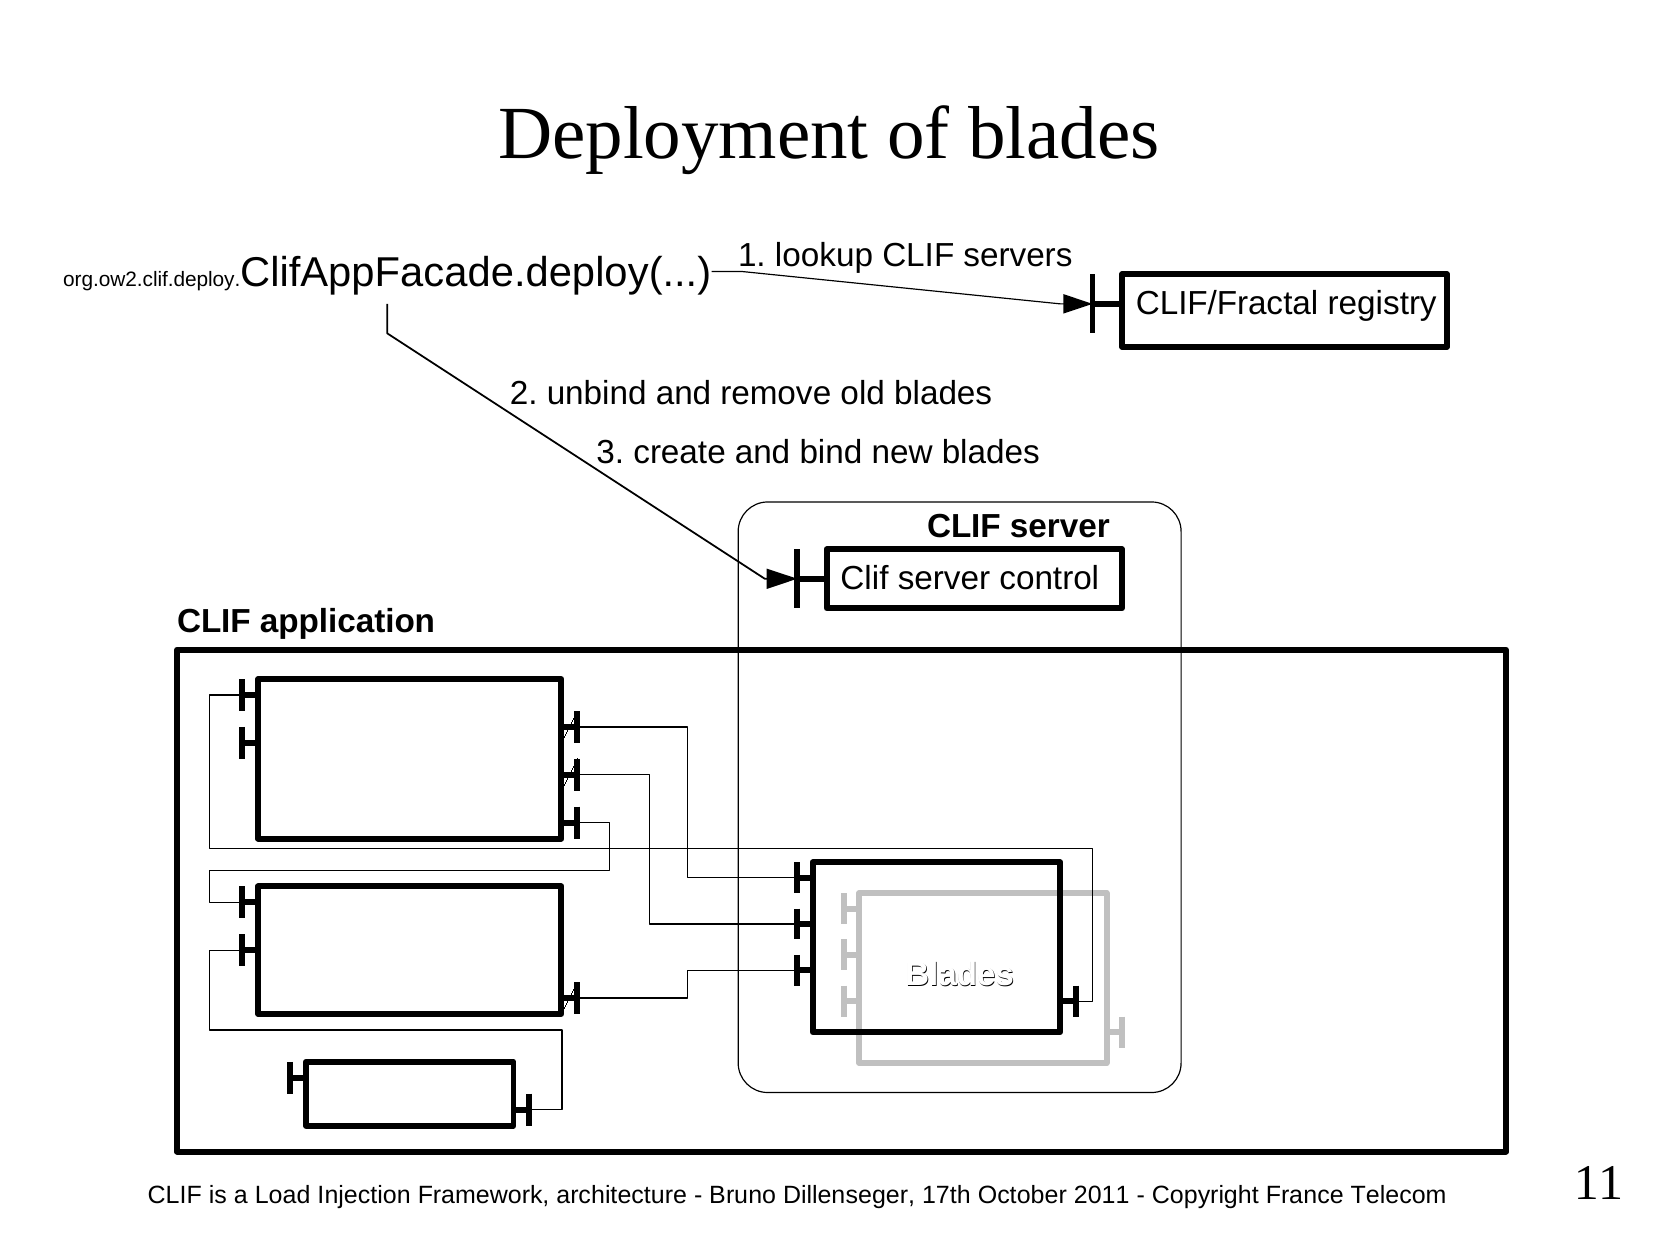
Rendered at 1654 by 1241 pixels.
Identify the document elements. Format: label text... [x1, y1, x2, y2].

text_box org.ow2.clif.deploy.ClifAppFacade.deploy(...) [63, 239, 712, 304]
text_box Clif server control [840, 559, 1100, 603]
chart [564, 849, 571, 855]
text_box 3. create and bind new blades [596, 433, 1069, 471]
text_box Blades [885, 944, 1034, 1004]
title Deployment of blades [123, 59, 1536, 207]
text_box 2. unbind and remove old blades [509, 374, 994, 413]
chart [564, 839, 571, 848]
text_box 1. lookup CLIF servers [738, 236, 1074, 275]
text_box CLIF/Fractal registry [1135, 284, 1438, 328]
text_box CLIF server [915, 496, 1123, 556]
text_box CLIF application [177, 602, 480, 647]
